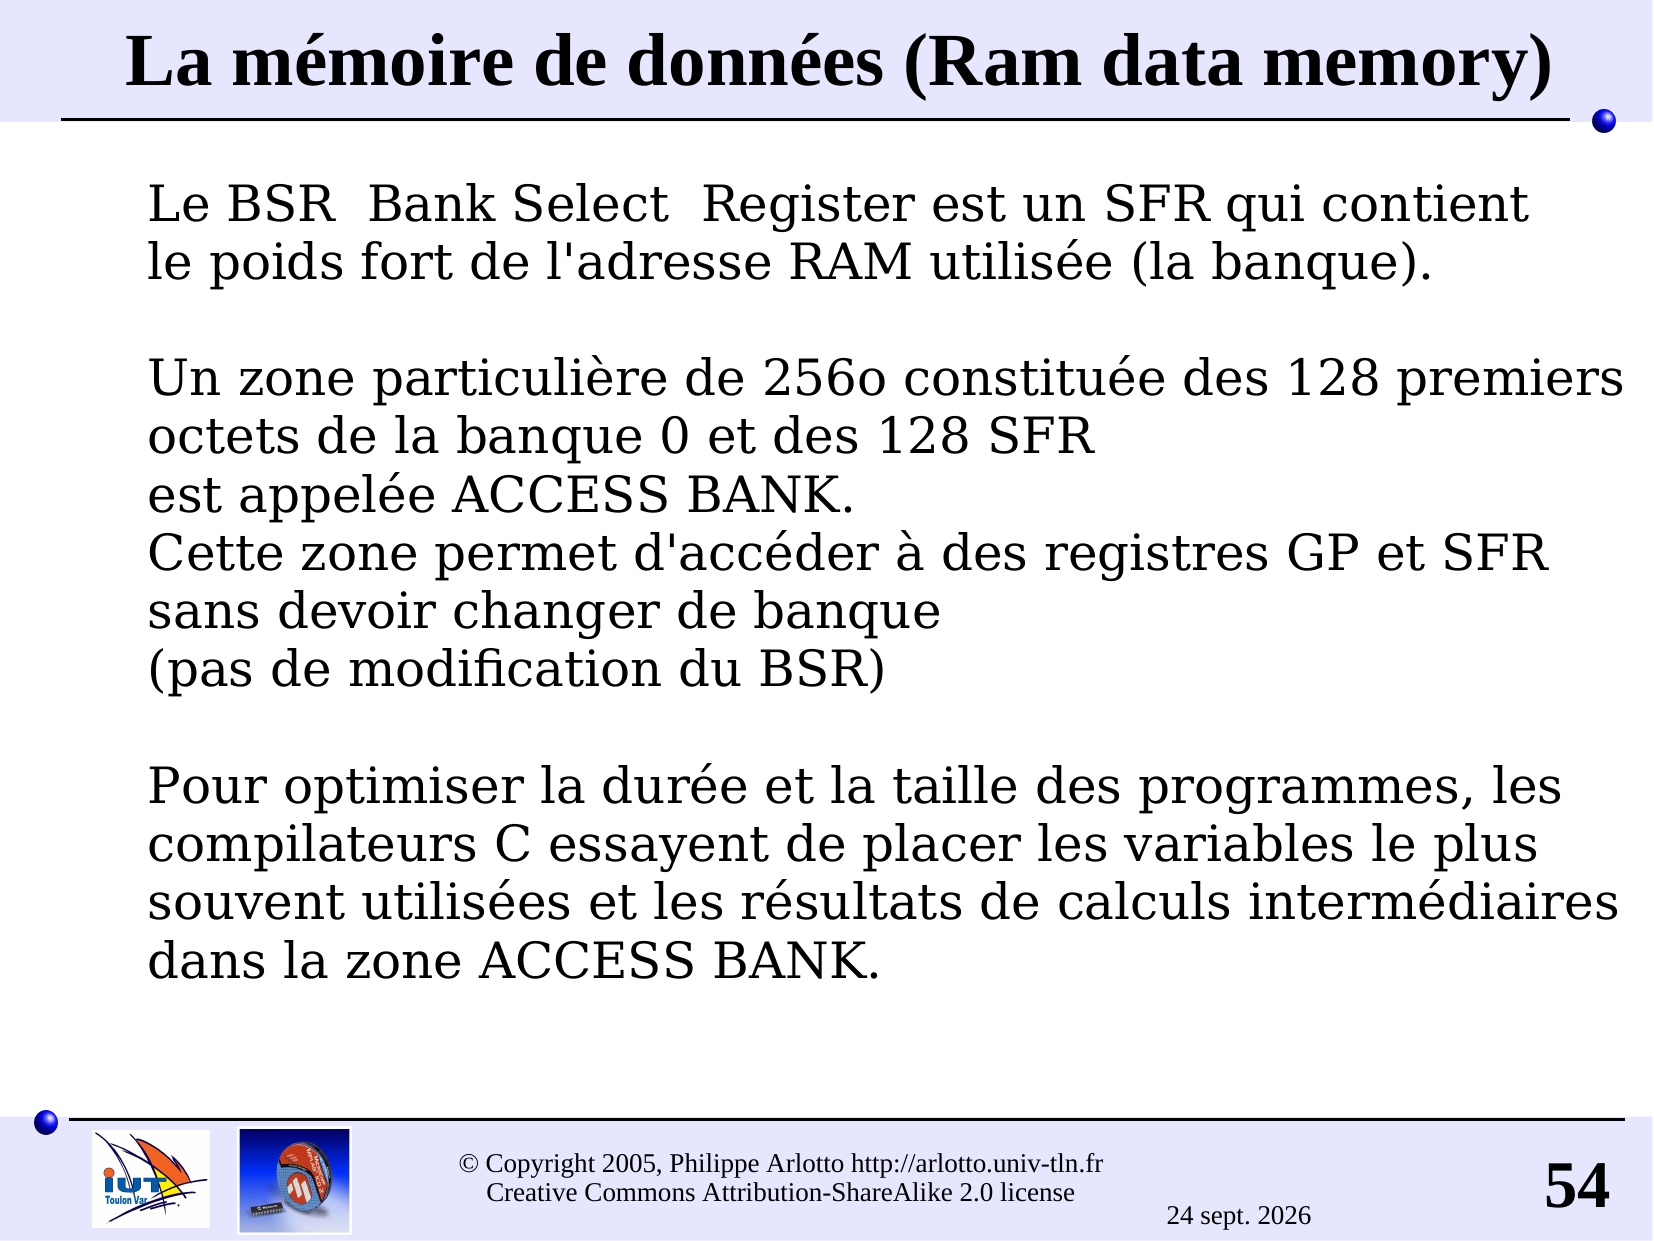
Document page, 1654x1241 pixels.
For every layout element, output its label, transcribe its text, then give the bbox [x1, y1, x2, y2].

picture [237, 1165, 352, 1235]
text_box Le BSR Bank Select Register est un SFR qui contient le poids fort de l'adresse RAM utilisée (la banque). Un zone particulière de 256o constituée des 128 premiers octets de la banque 0 et des 128 SFR est appelée ACCESS BANK. Cette zone permet d'accéder à des registres GP et SFR sans devoir changer de banque (pas de modification du BSR) Pour optimiser la durée et la taille des programmes, les compilateurs C essayent de placer les variables le plus souvent utilisées et les résultats de calculs intermédiaires dans la zone ACCESS BANK. [147, 174, 1627, 1165]
title La mémoire de données (Ram data memory) [95, 14, 1585, 107]
